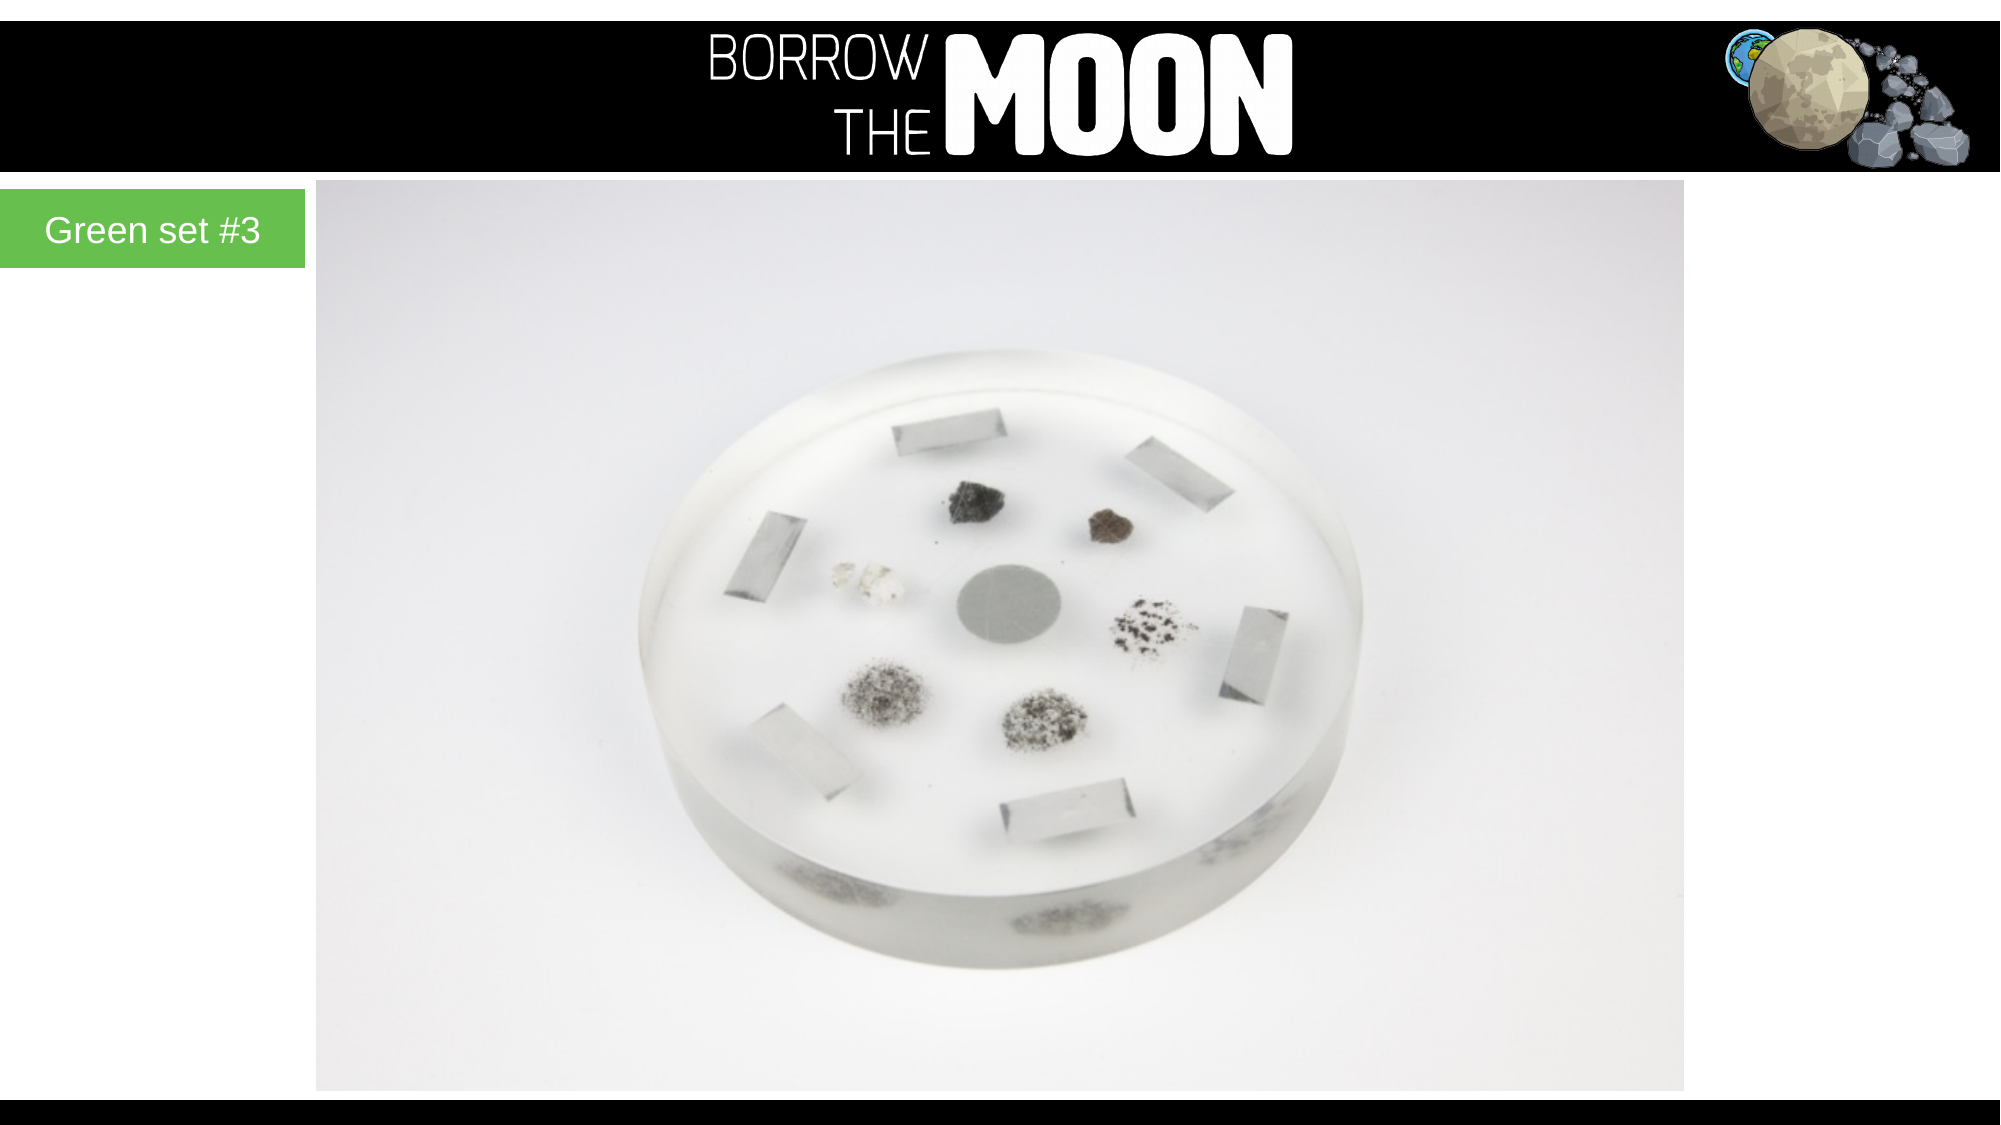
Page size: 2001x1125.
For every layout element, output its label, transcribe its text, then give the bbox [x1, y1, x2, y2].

picture [316, 180, 1684, 1091]
text_box Green set #3 [0, 189, 305, 268]
